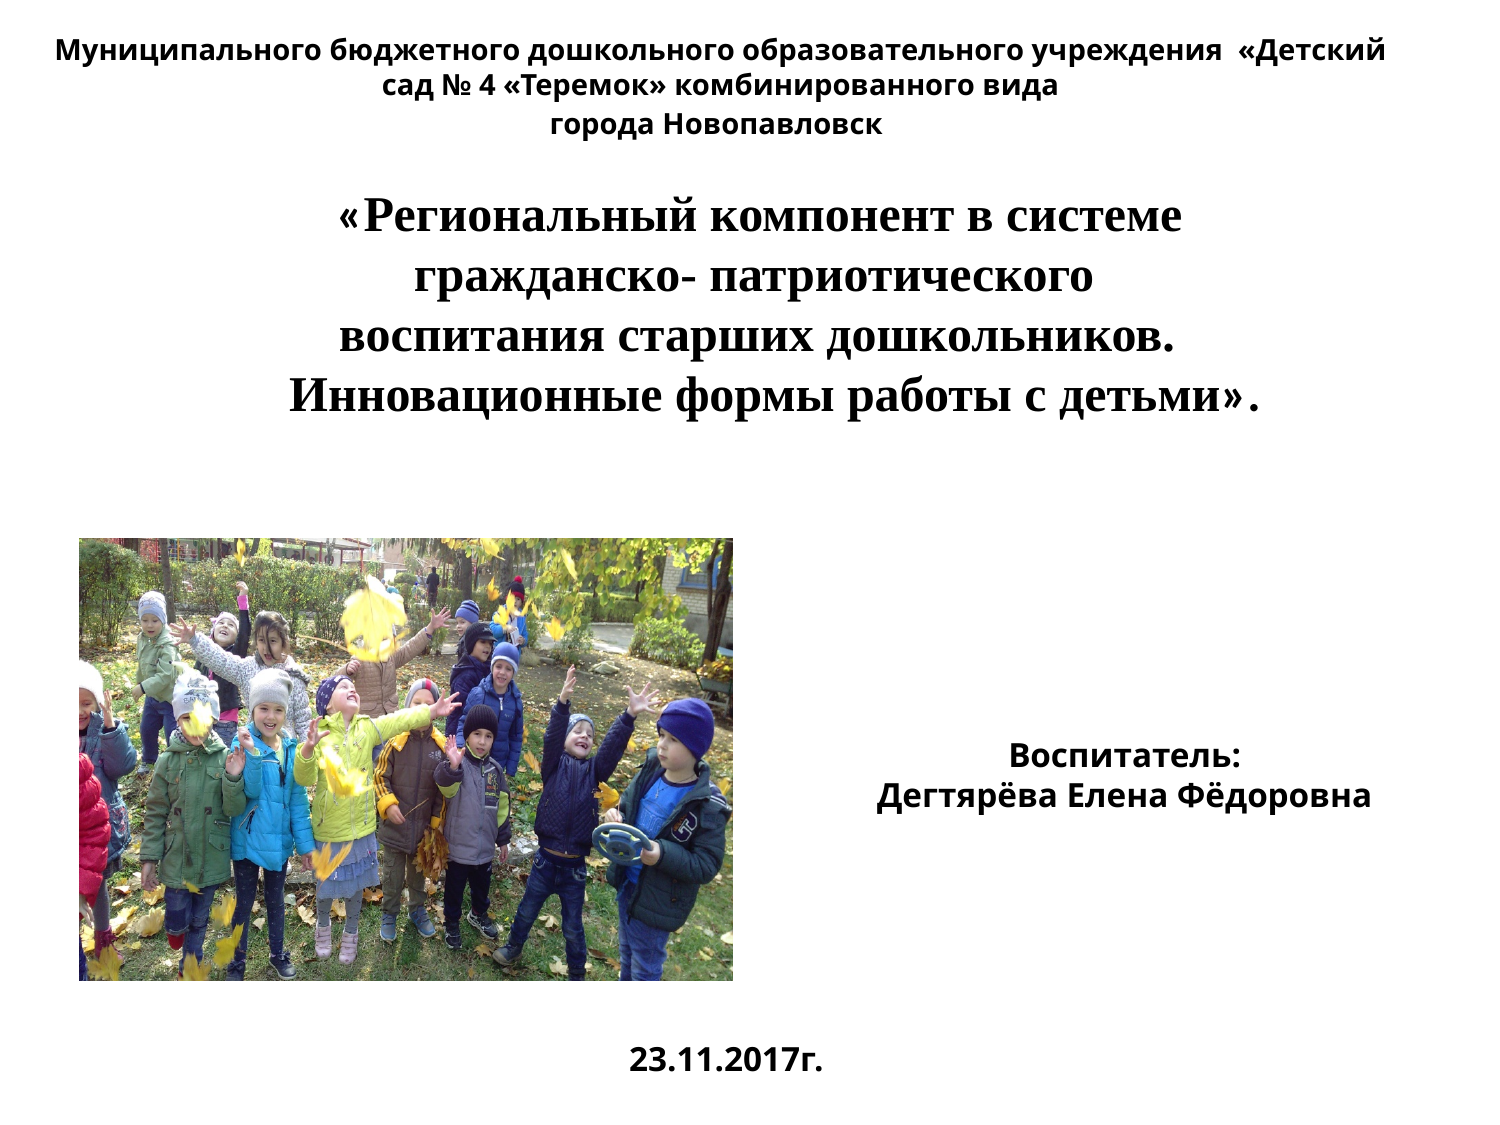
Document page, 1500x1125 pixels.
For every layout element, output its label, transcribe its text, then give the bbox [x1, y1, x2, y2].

text_box Муниципального бюджетного дошкольного образовательного учреждения «Детский сад № 4 «Теремок» комбинированного вида города Новопавловск [23, 23, 74, 149]
text_box Муниципального бюджетного дошкольного образовательного учреждения «Детский сад № 4 «Теремок» комбинированного вида города Новопавловск [1276, 23, 1419, 149]
picture [79, 538, 733, 981]
text_box «Региональный компонент в системе гражданско- патриотического воспитания старших дошкольников. Инновационные формы работы с детьми». [74, 0, 1276, 429]
text_box Воспитатель: Дегтярёва Елена Фёдоровна [733, 726, 1500, 822]
text_box 23.11.2017г. [574, 1031, 879, 1086]
